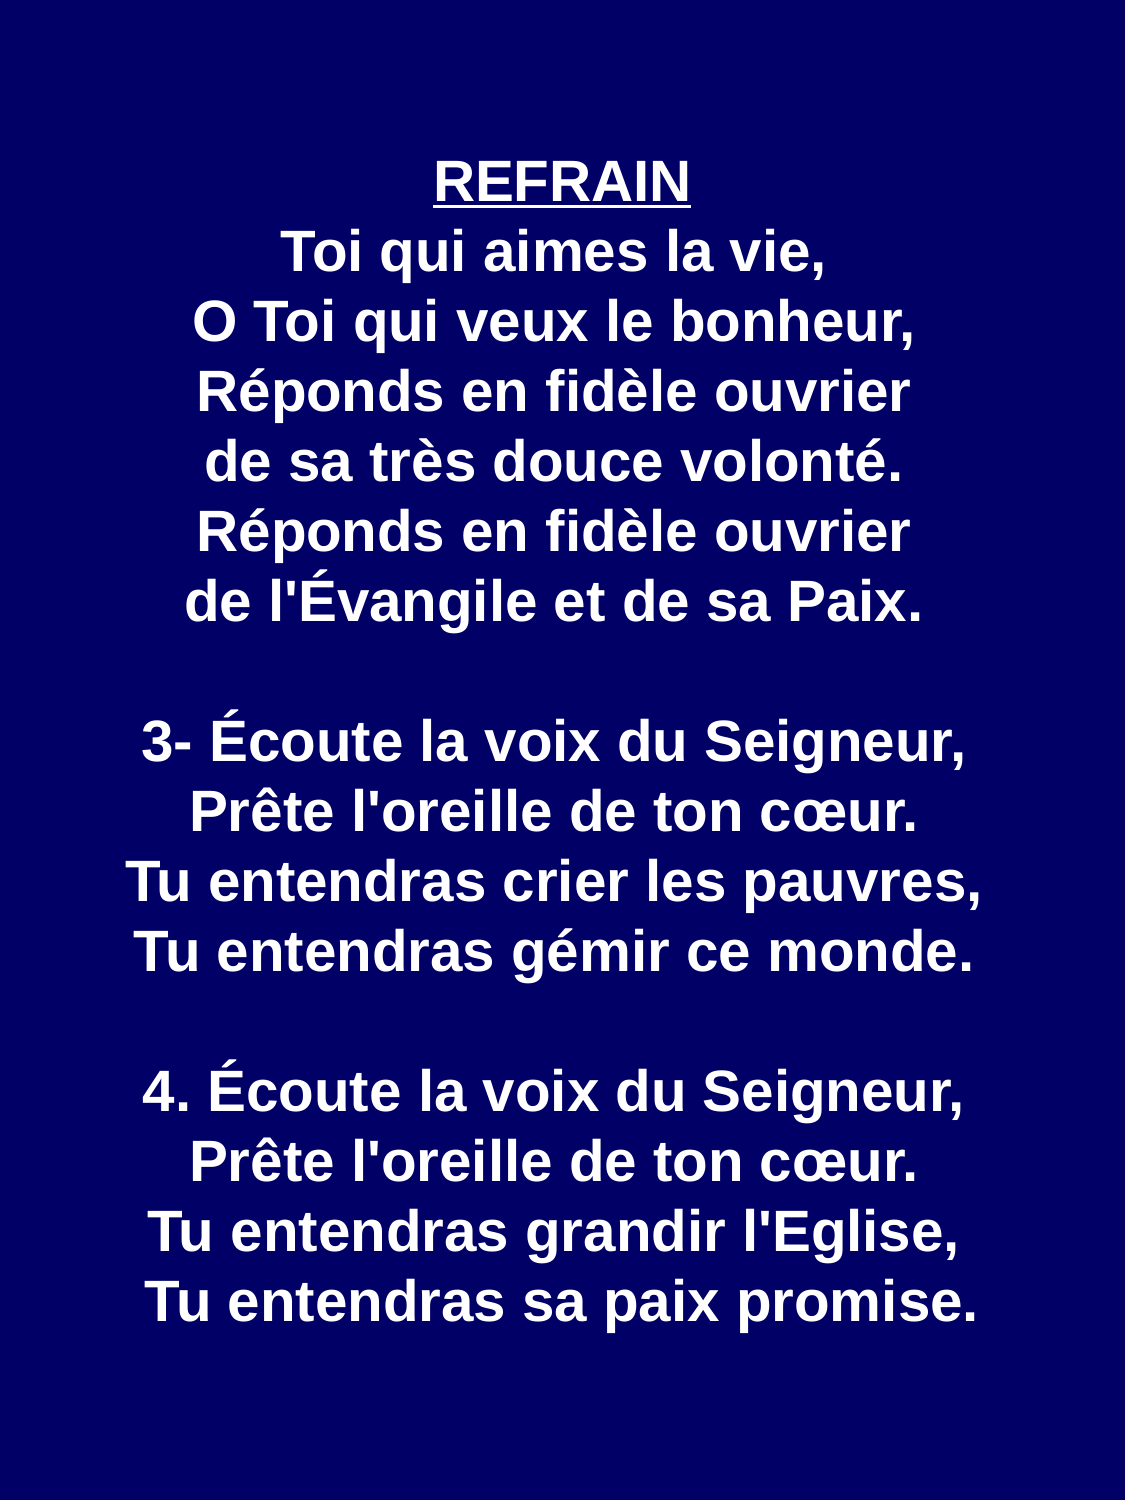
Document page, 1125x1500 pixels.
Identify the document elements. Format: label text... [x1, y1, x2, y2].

text_box REFRAIN Toi qui aimes la vie, O Toi qui veux le bonheur, Réponds en fidèle ouvrier de sa très douce volonté. Réponds en fidèle ouvrier de l'Évangile et de sa Paix. 3- Écoute la voix du Seigneur, Prête l'oreille de ton cœur. Tu entendras crier les pauvres, Tu entendras gémir ce monde. 4. Écoute la voix du Seigneur, Prête l'oreille de ton cœur. Tu entendras grandir l'Eglise, Tu entendras sa paix promise. [0, 135, 1125, 1340]
